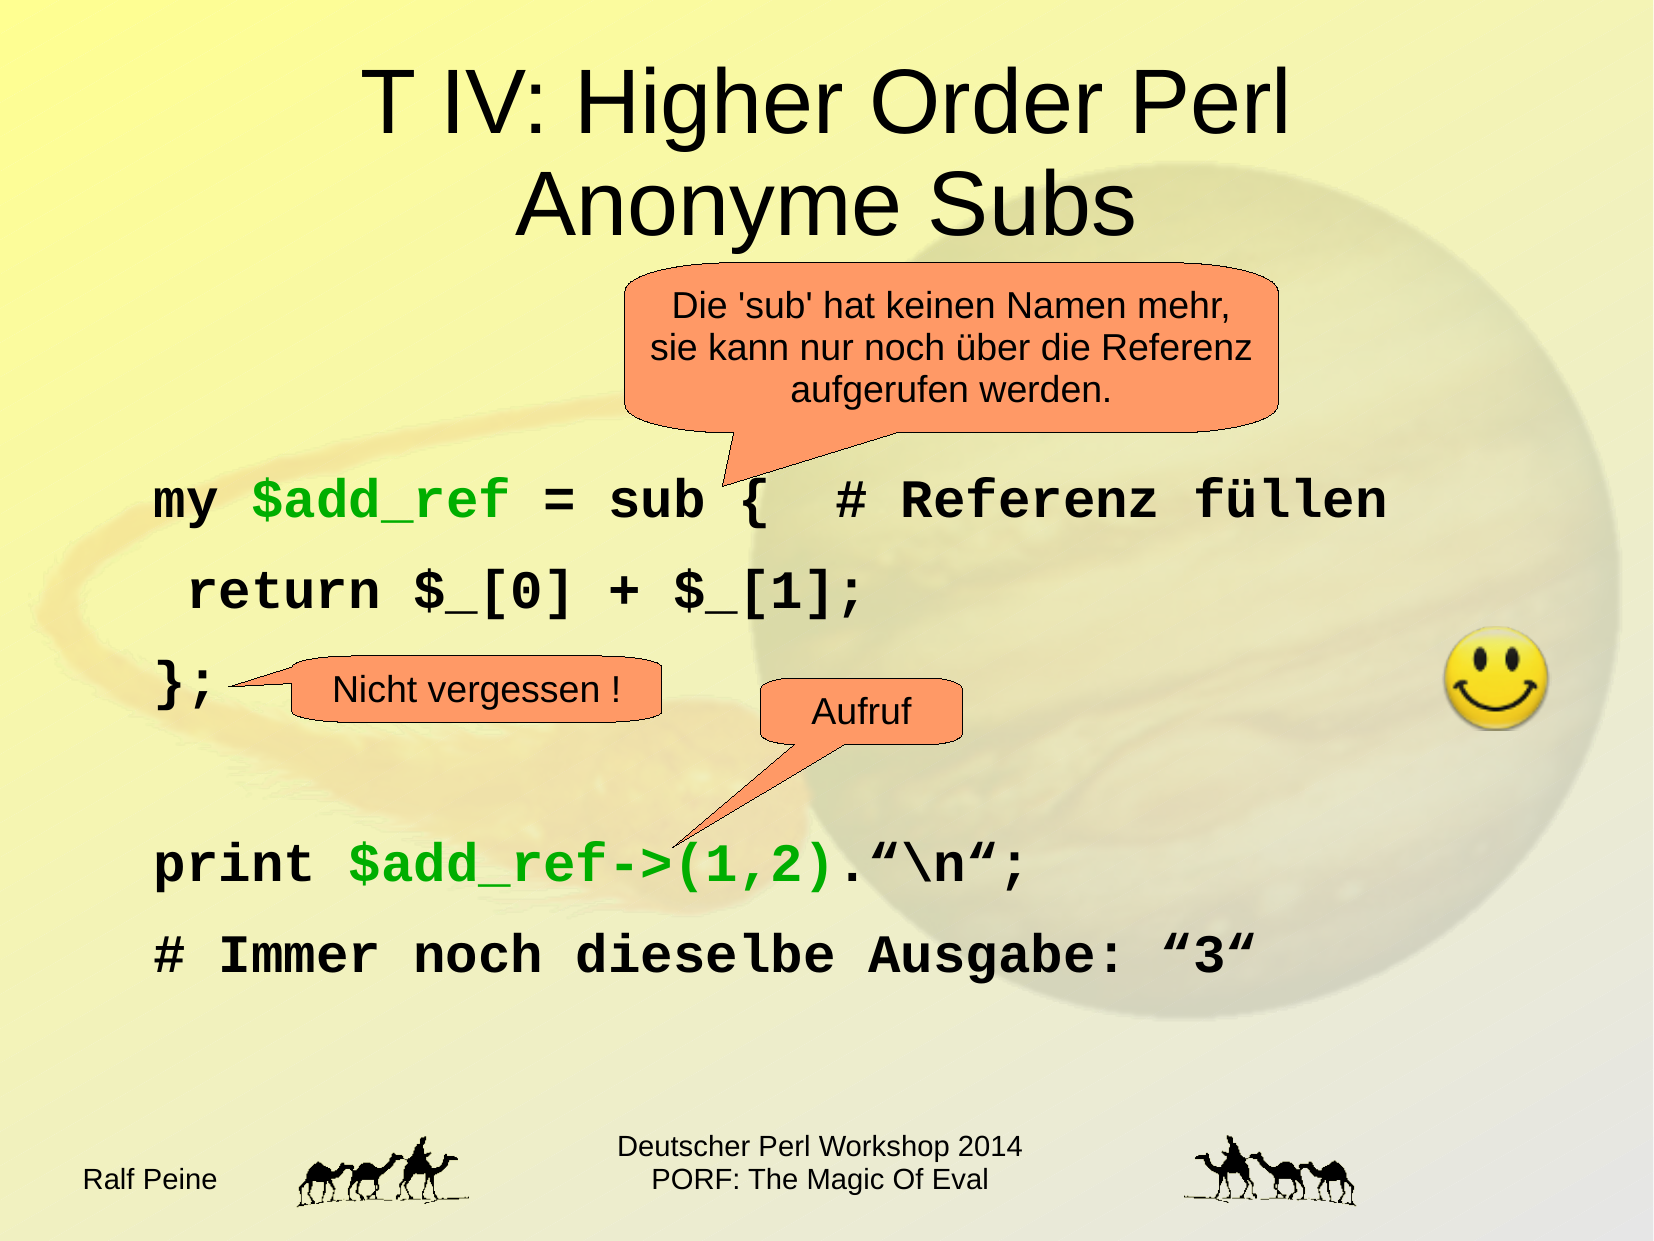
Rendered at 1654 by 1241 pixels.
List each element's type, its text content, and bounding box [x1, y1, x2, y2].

picture [3, 138, 1654, 1054]
picture [1184, 1174, 1362, 1213]
picture [291, 1174, 469, 1214]
text_box Nicht vergessen ! [228, 655, 662, 723]
list my $add_ref = sub { # Referenz füllen return $_[0] + $_[1]; }; print $add_ref->(1,2).“\n“; # Immer noch dieselbe Ausgabe: “3“ [82, 290, 1571, 1174]
text_box Die 'sub' hat keinen Namen mehr, sie kann nur noch über die Referenz aufgerufen werden. [624, 262, 1279, 487]
picture [1441, 626, 1552, 731]
text_box Aufruf [672, 678, 963, 848]
title T IV: Higher Order Perl Anonyme Subs [82, 49, 1571, 257]
